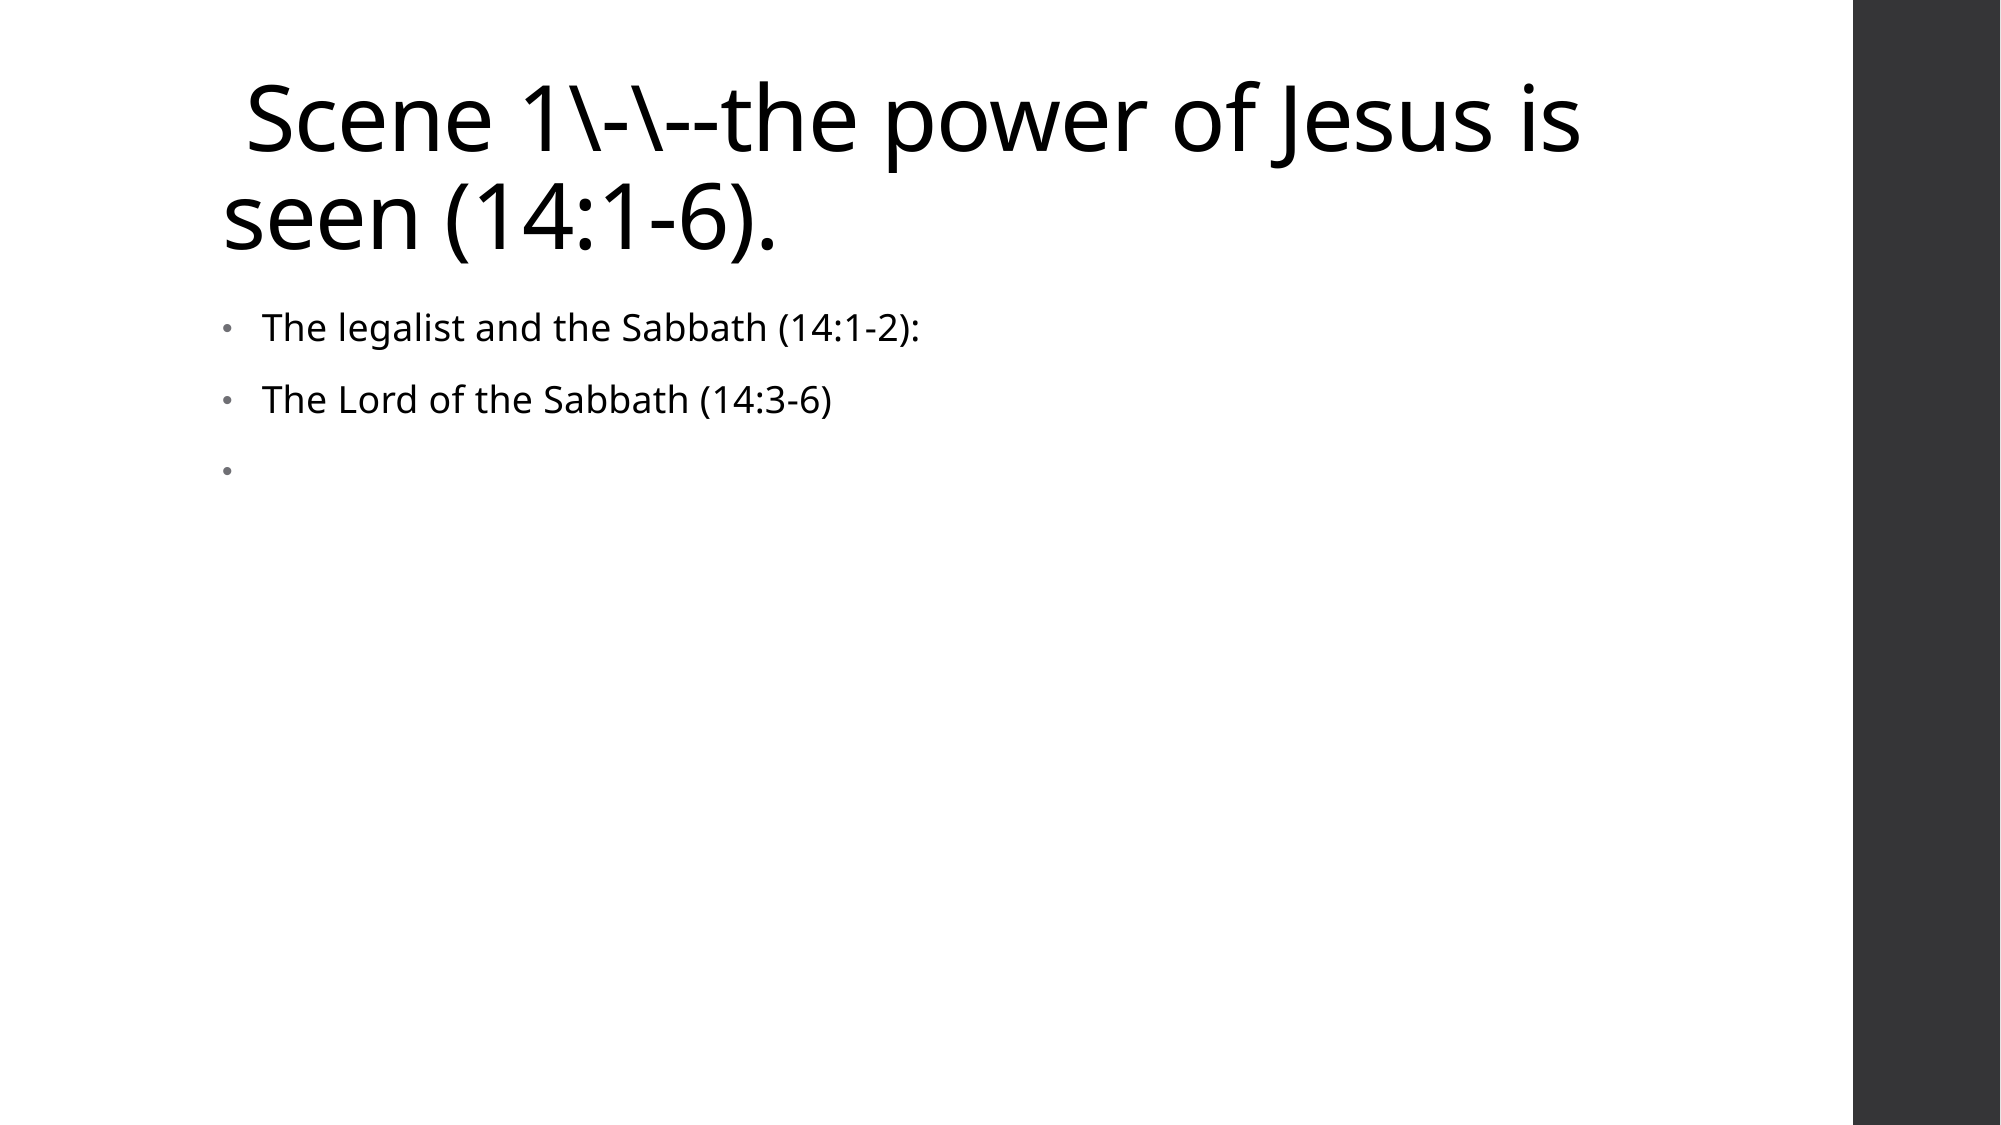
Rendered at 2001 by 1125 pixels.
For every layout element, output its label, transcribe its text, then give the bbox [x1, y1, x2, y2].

title Scene 1\-\--the power of Jesus is seen (14:1-6). [206, 60, 1797, 278]
list The legalist and the Sabbath (14:1-2): The Lord of the Sabbath (14:3-6) [206, 299, 1617, 1014]
